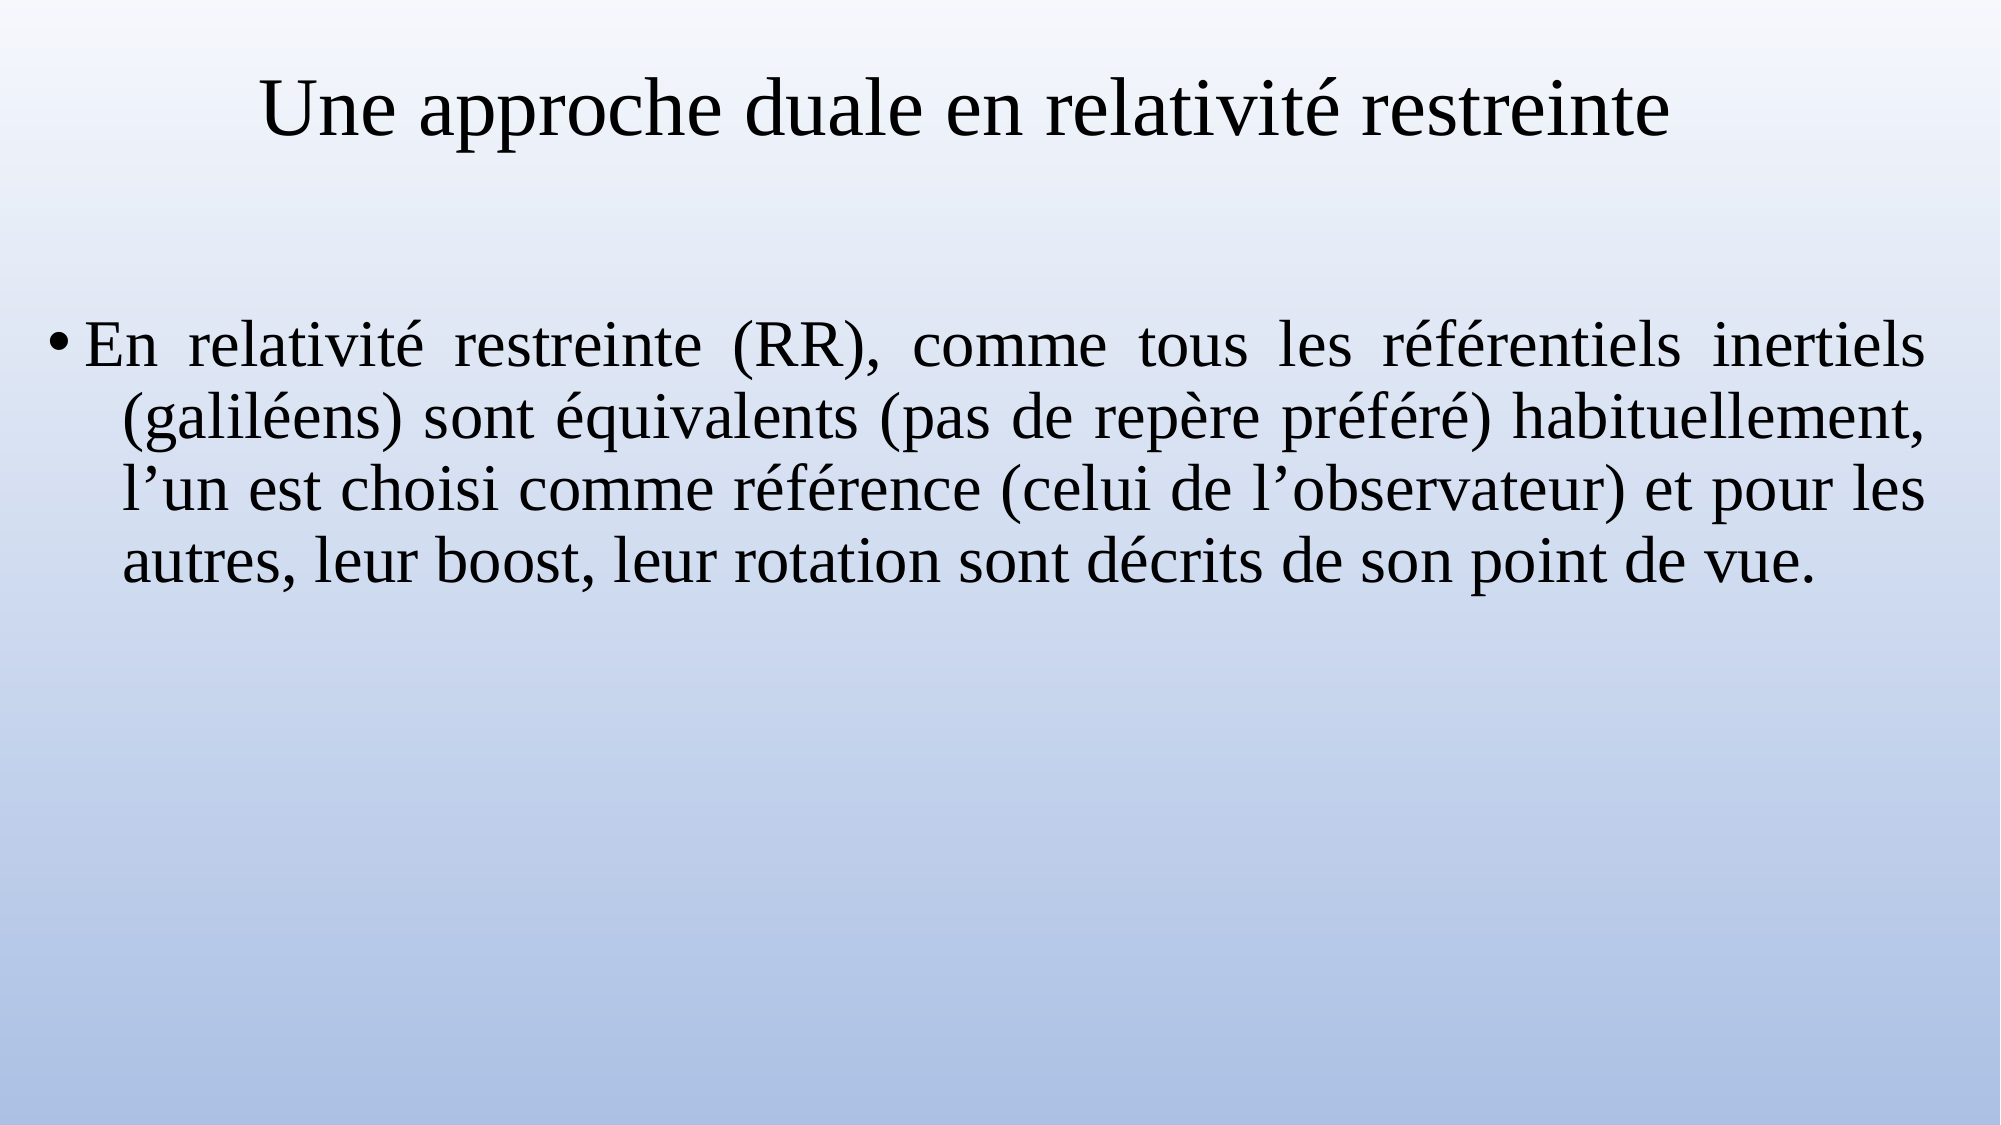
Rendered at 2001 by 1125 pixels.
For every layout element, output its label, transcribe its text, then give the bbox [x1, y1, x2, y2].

title Une approche duale en relativité restreinte [243, 0, 1794, 218]
list En relativité restreinte (RR), comme tous les référentiels inertiels (galiléens) sont équivalents (pas de repère préféré) habituellement, l’un est choisi comme référence (celui de l’observateur) et pour les autres, leur boost, leur rotation sont décrits de son point de vue. [32, 300, 1960, 825]
